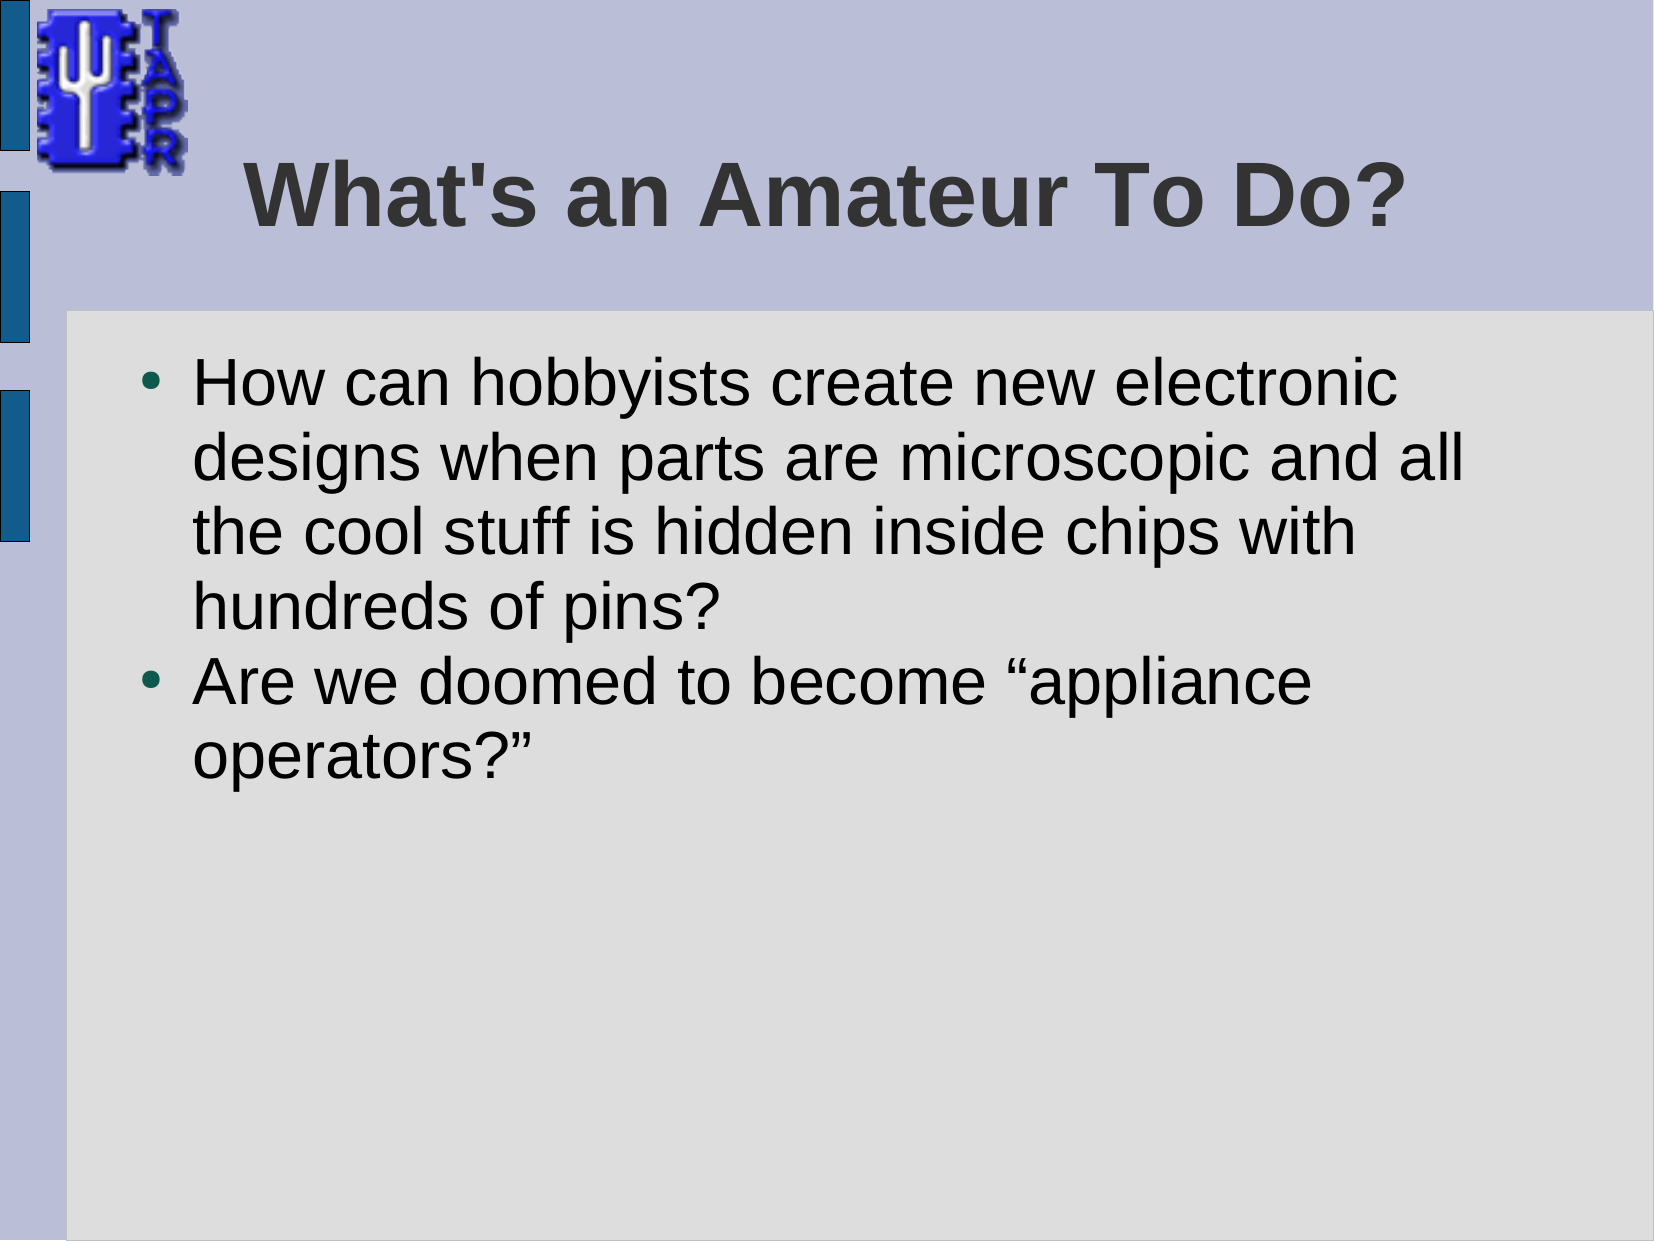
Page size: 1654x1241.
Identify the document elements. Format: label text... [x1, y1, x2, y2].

title What's an Amateur To Do? [121, 91, 1534, 299]
list How can hobbyists create new electronic designs when parts are microscopic and all the cool stuff is hidden inside chips with hundreds of pins? Are we doomed to become “appliance operators?” [121, 344, 1534, 1065]
picture [37, 9, 188, 176]
